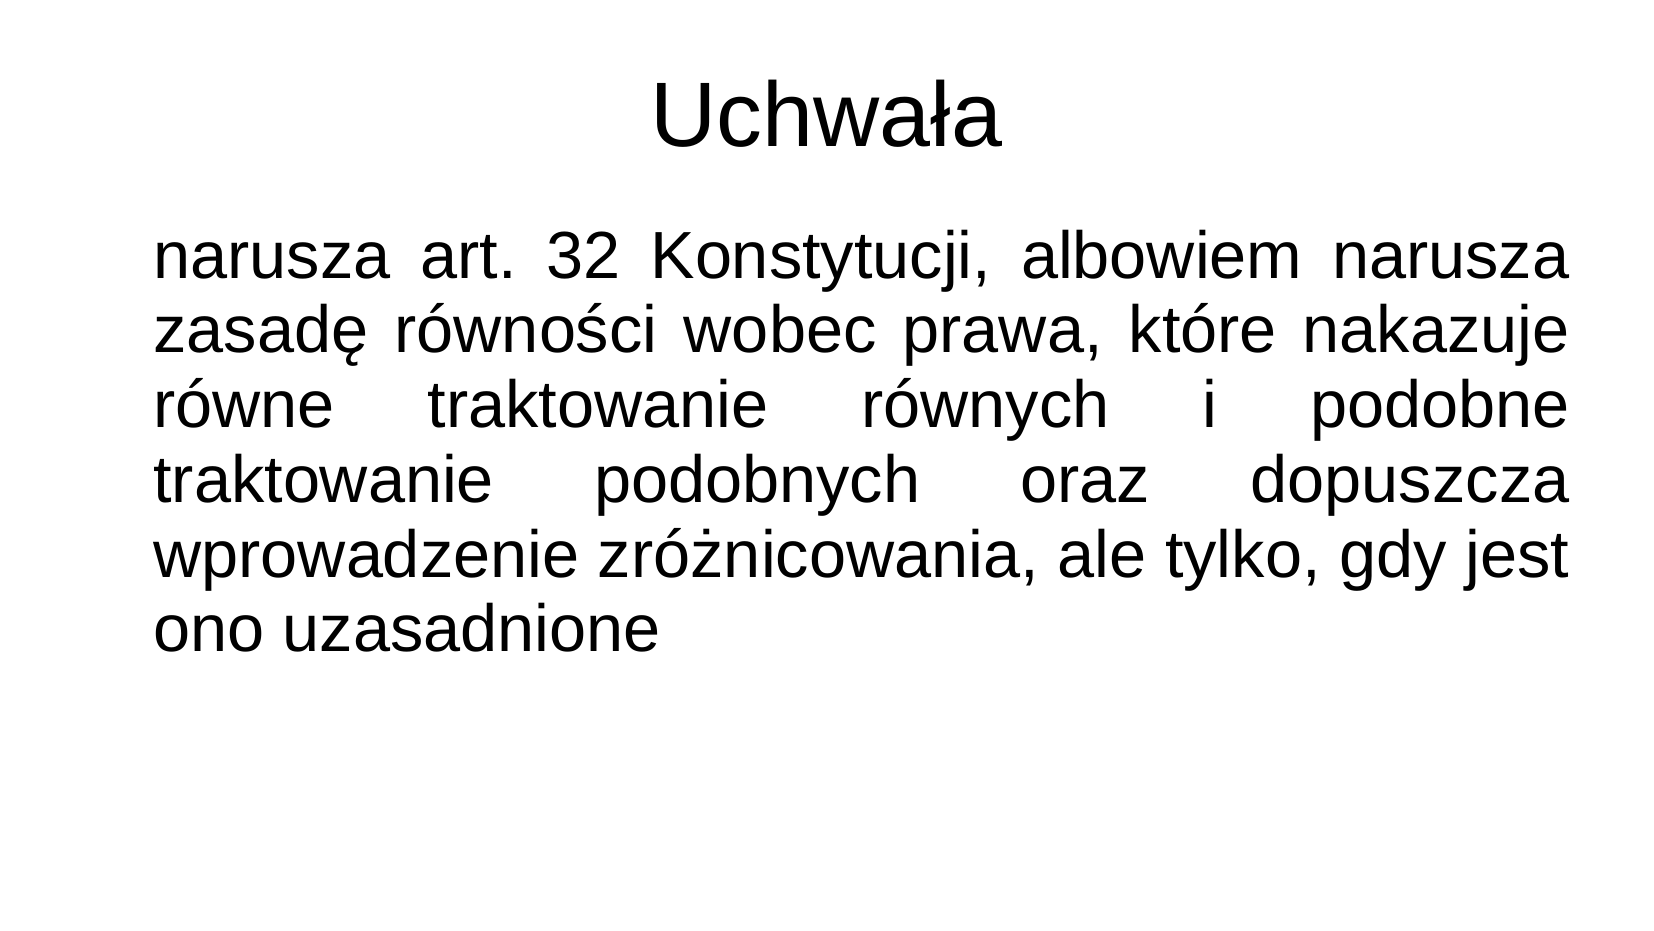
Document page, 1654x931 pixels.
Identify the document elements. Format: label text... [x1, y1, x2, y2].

list narusza art. 32 Konstytucji, albowiem narusza zasadę równości wobec prawa, które nakazuje równe traktowanie równych i podobne traktowanie podobnych oraz dopuszcza wprowadzenie zróżnicowania, ale tylko, gdy jest ono uzasadnione [82, 217, 1571, 758]
title Uchwała [82, 37, 1571, 193]
